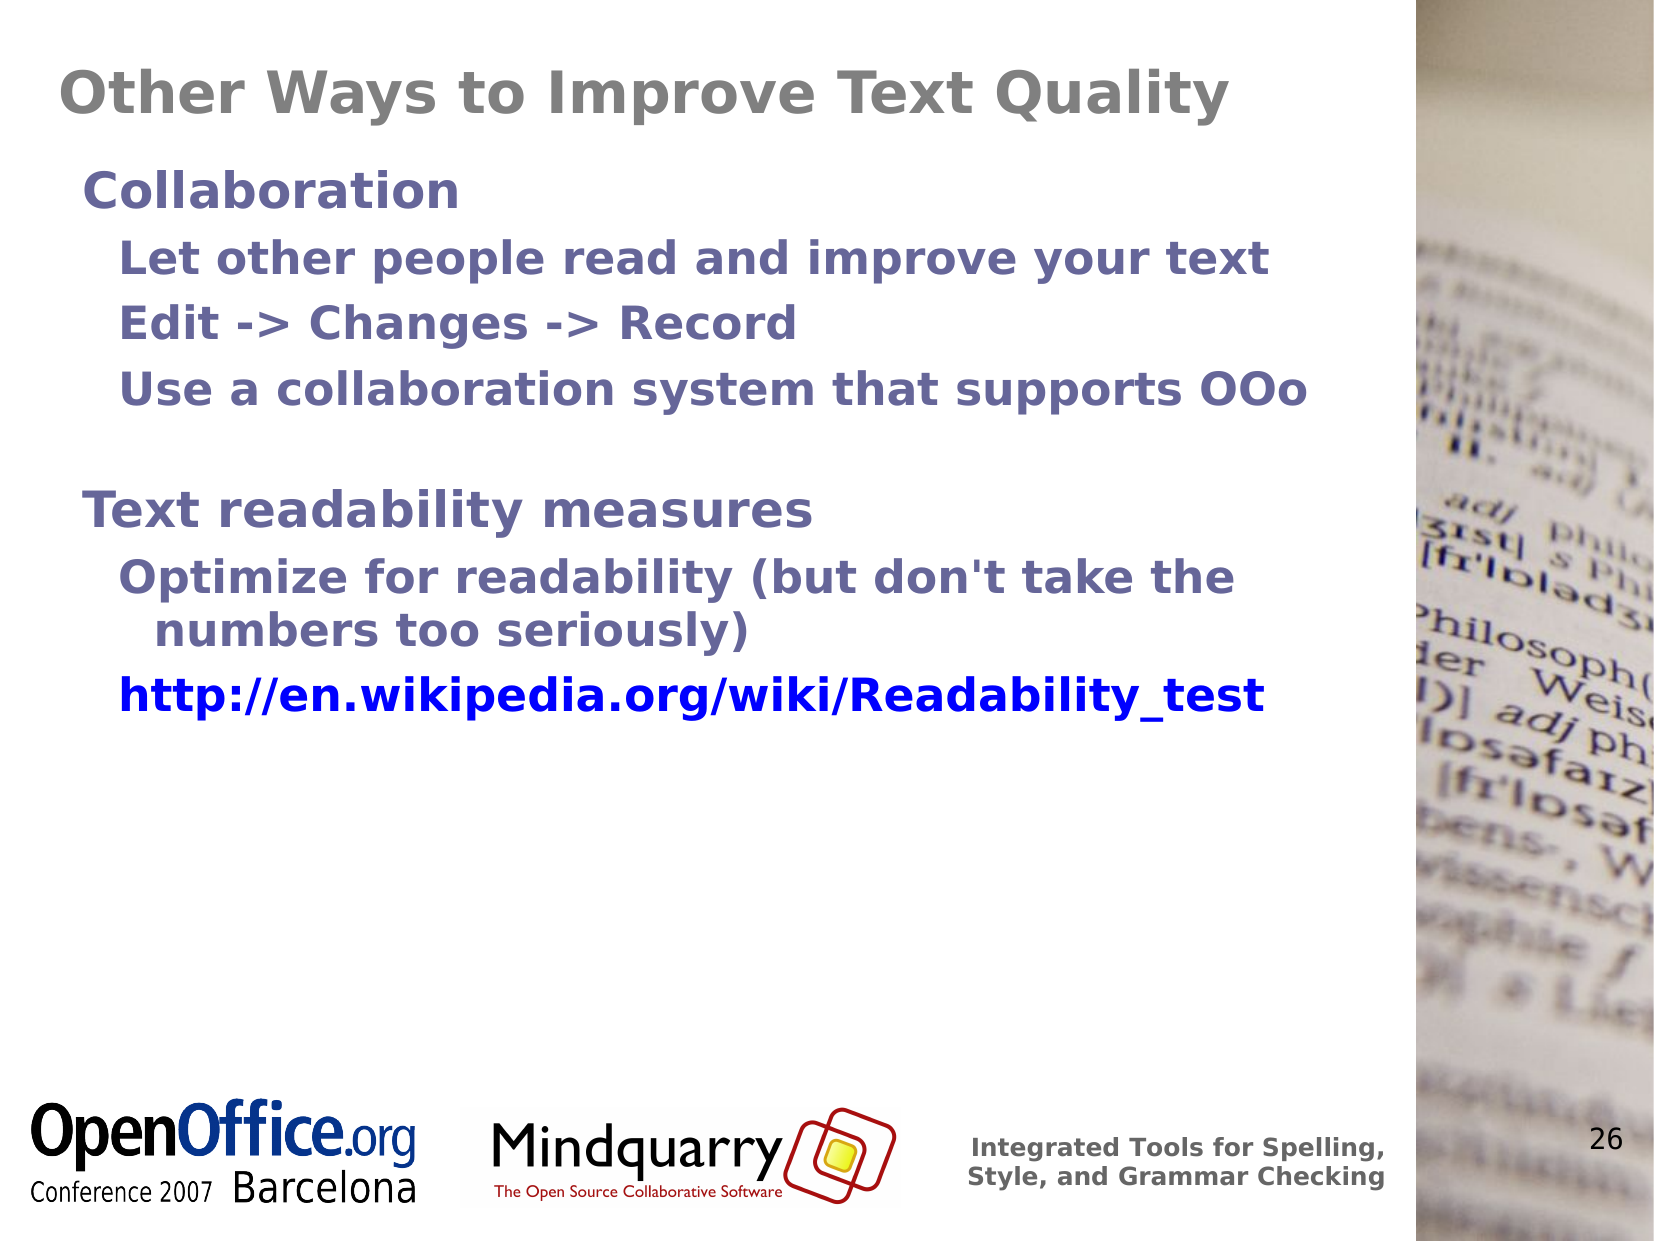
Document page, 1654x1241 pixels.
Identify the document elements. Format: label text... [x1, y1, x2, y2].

picture [1416, 0, 1654, 1241]
picture [460, 1107, 901, 1208]
list Other Ways to Improve Text Quality Collaboration Let other people read and improve your text Edit -> Changes -> Record Use a collaboration system that supports OOo Text readability measures Optimize for readability (but don't take the numbers too seriously) http://en.wikipedia.org/wiki/Readability_test [59, 59, 1388, 945]
picture [31, 1098, 415, 1203]
